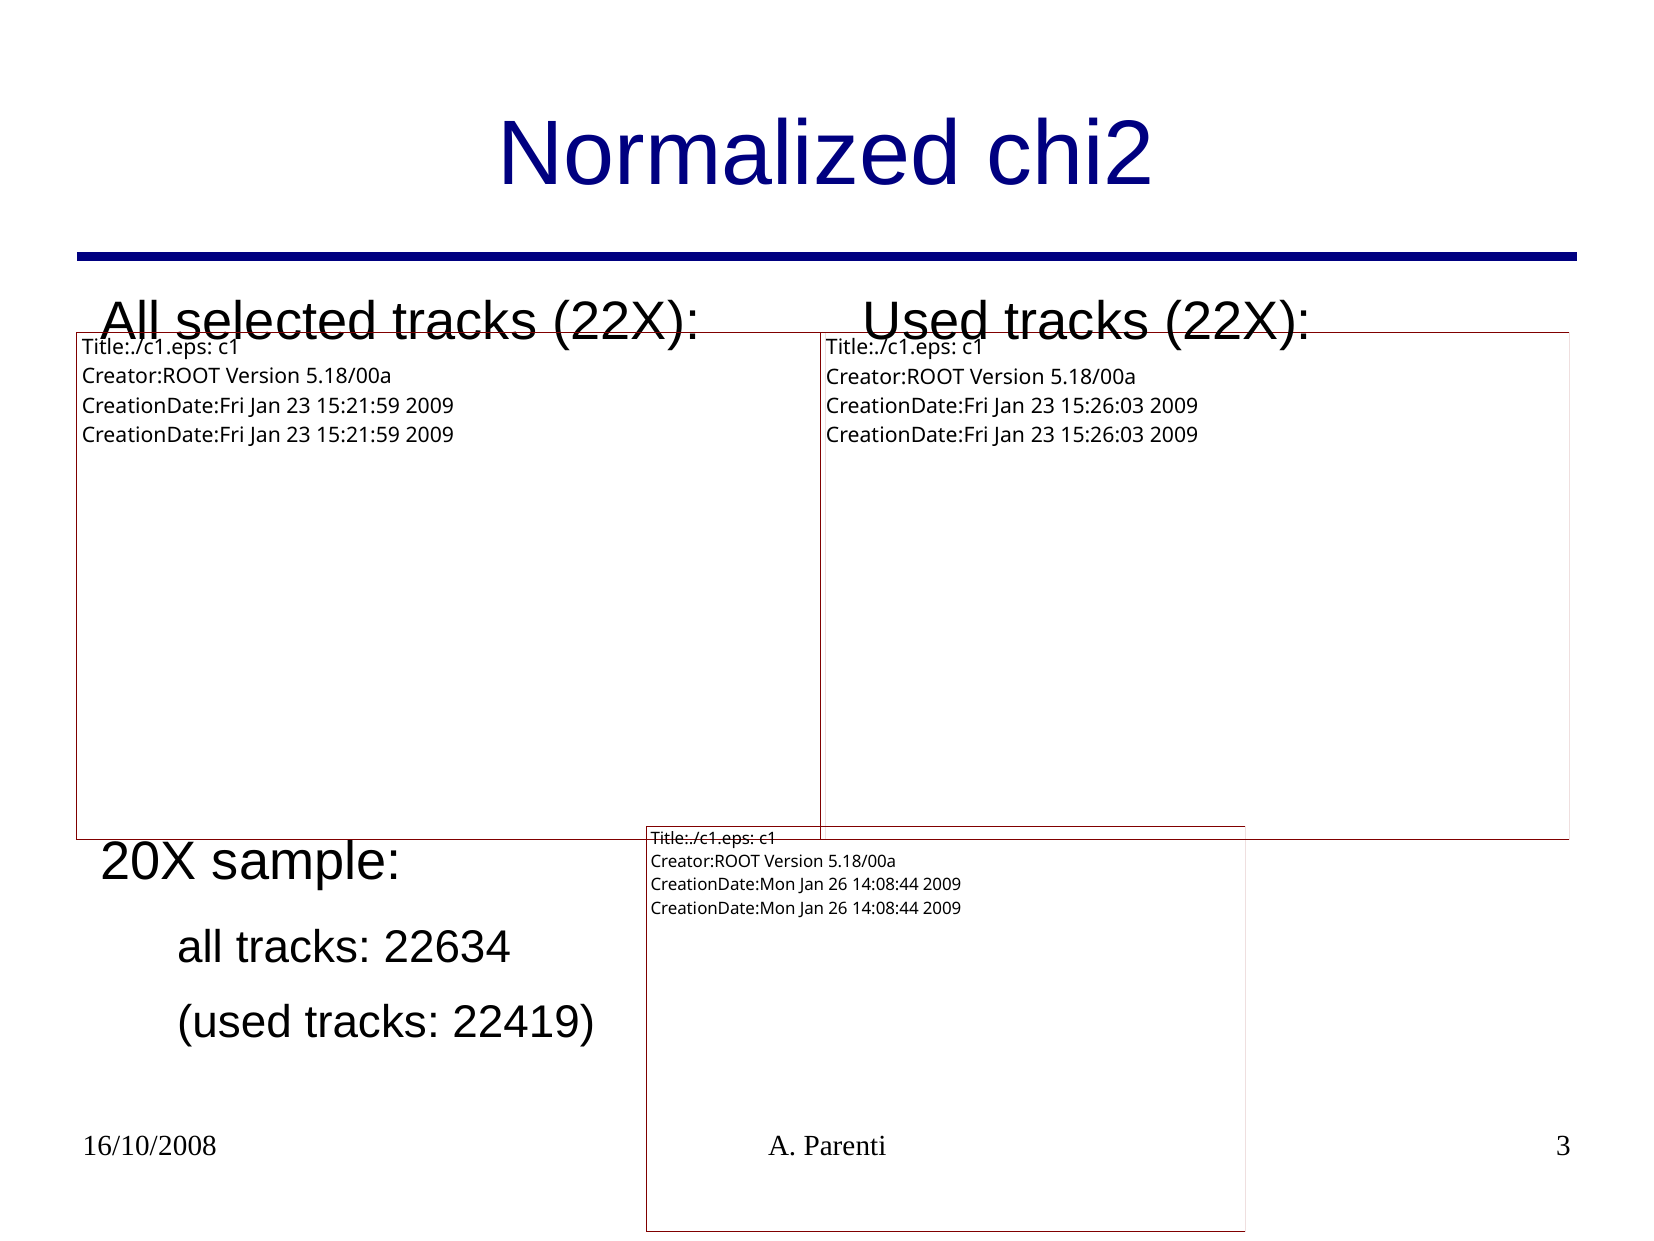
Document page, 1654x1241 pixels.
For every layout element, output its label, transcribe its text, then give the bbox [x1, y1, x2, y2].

picture [75, 330, 1246, 1232]
title Normalized chi2 [82, 49, 1571, 257]
list All selected tracks (22X): 20X sample: all tracks: 22634 (used tracks: 22419) [82, 290, 809, 330]
list All selected tracks (22X): 20X sample: all tracks: 22634 (used tracks: 22419) [82, 840, 645, 1109]
list Used tracks (22X): [845, 290, 1572, 1094]
